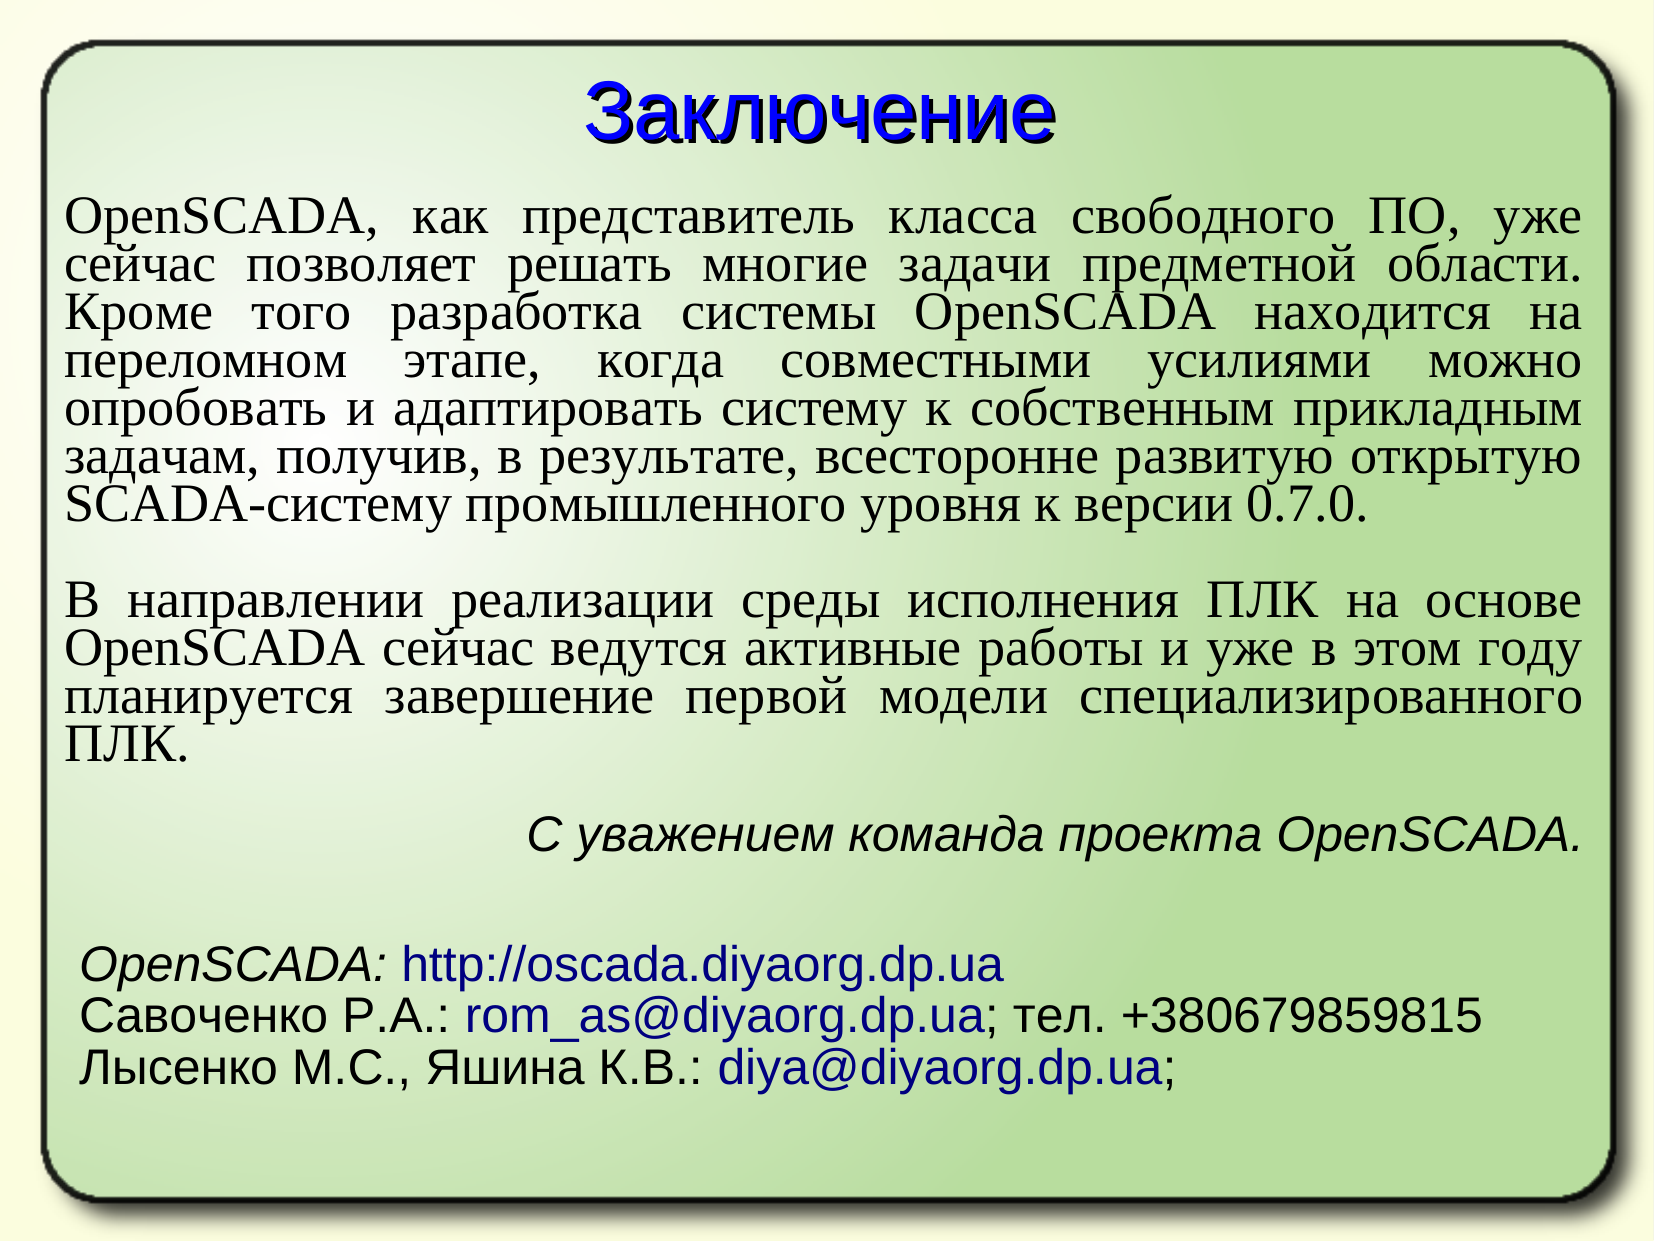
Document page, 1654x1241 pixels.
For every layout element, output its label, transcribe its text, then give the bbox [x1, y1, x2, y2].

picture [0, 0, 1654, 1241]
text_box OpenSCADA, как представитель класса свободного ПО, уже сейчас позволяет решать многие задачи предметной области. Кроме того разработка системы OpenSCADA находится на переломном этапе, когда совместными усилиями можно опробовать и адаптировать систему к собственным прикладным задачам, получив, в результате, всесторонне развитую открытую SCADA-систему промышленного уровня к версии 0.7.0. В направлении реализации среды исполнения ПЛК на основе OpenSCADA сейчас ведутся активные работы и уже в этом году планируется завершение первой модели специализированного ПЛК. С уважением команда проекта OpenSCADA. [49, 188, 1600, 880]
text_box OpenSCADA: http://oscada.diyaorg.dp.ua Савоченко Р.А.: rom_as@diyaorg.dp.ua; тел. +380679859815 Лысенко М.С., Яшина К.В.: diya@diyaorg.dp.ua; [79, 939, 1577, 1170]
title Заключение [38, 50, 1602, 155]
